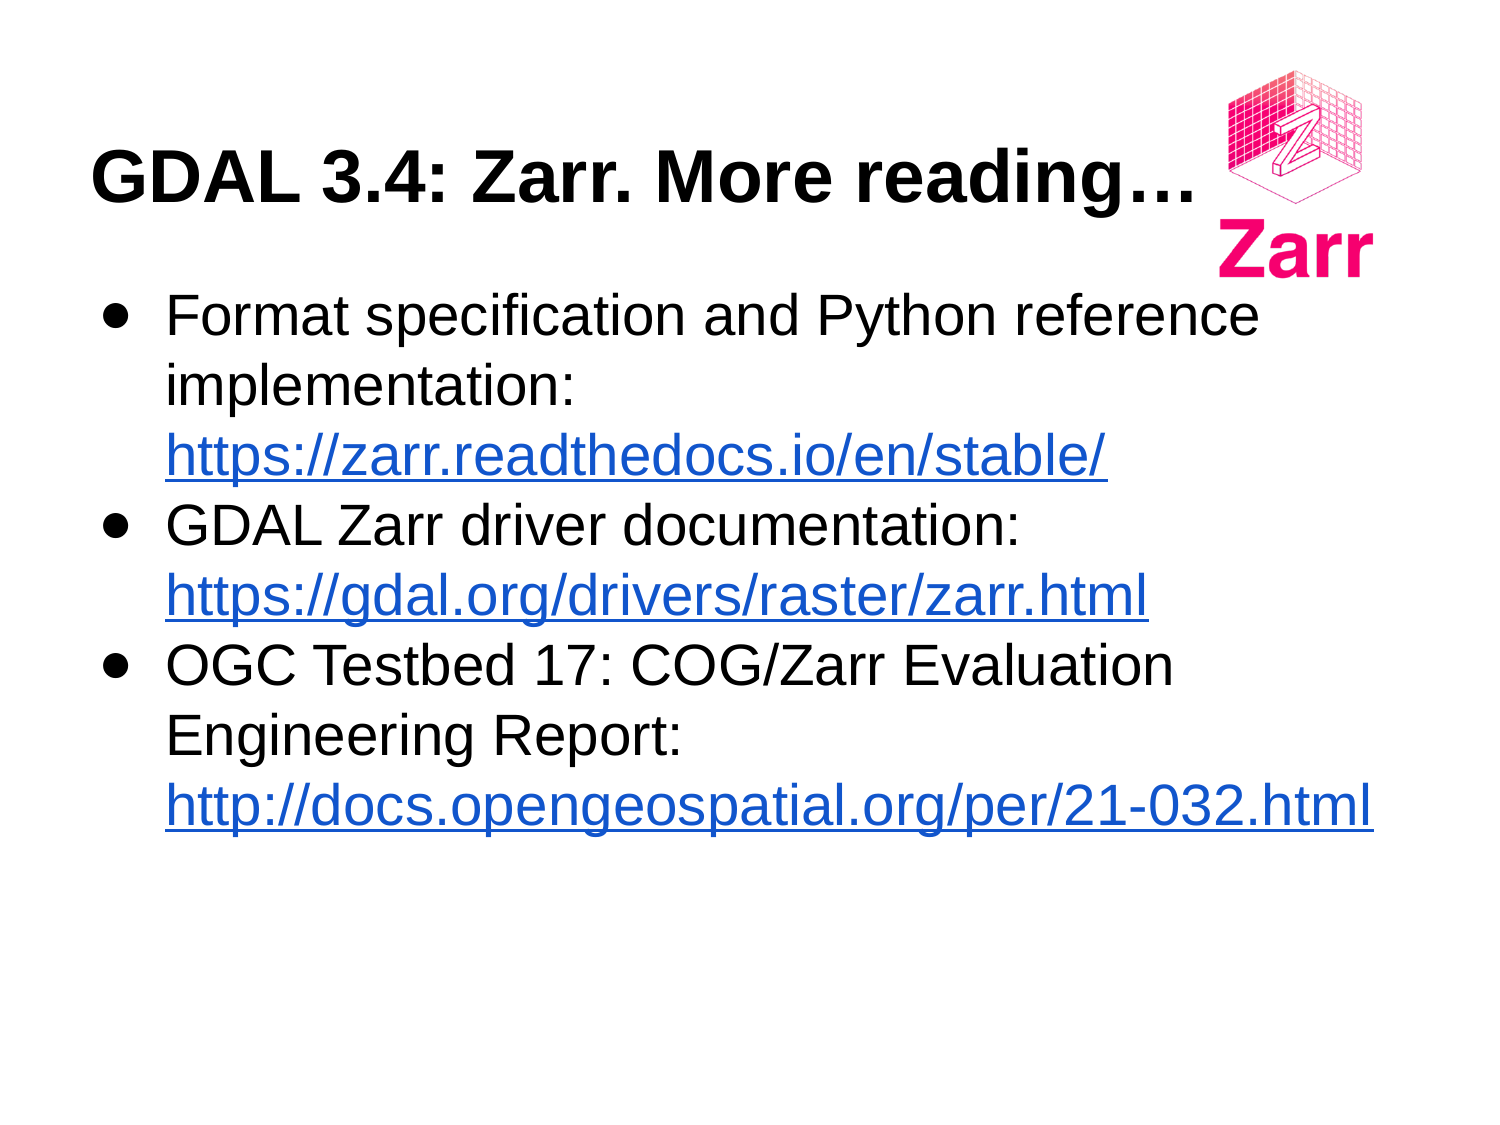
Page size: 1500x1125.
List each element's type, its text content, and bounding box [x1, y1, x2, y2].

list Format specification and Python reference implementation: https://zarr.readthedocs.io/en/stable/ GDAL Zarr driver documentation: https://gdal.org/drivers/raster/zarr.html OGC Testbed 17: COG/Zarr Evaluation Engineering Report: http://docs.opengeospatial.org/per/21-032.html [75, 262, 1425, 1078]
title GDAL 3.4: Zarr. More reading… [75, 45, 1167, 233]
picture [1167, 45, 1425, 262]
